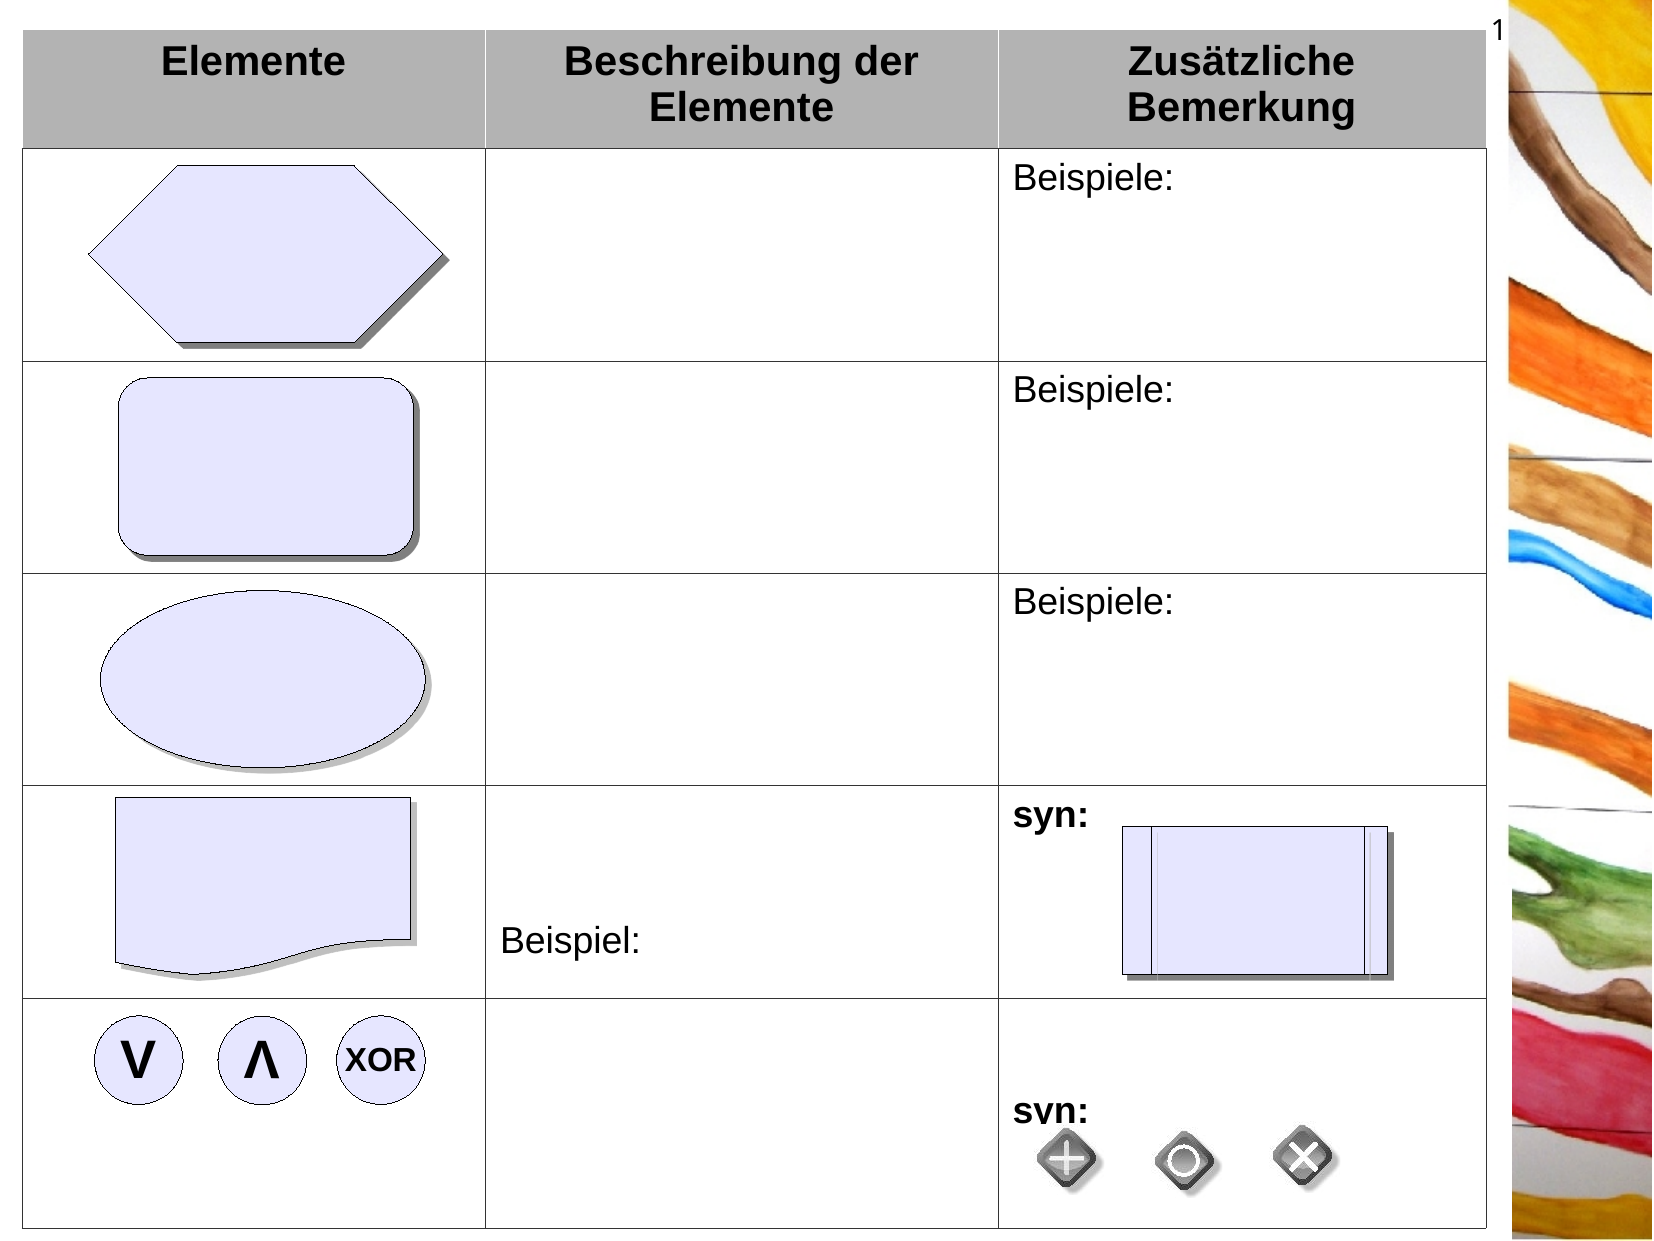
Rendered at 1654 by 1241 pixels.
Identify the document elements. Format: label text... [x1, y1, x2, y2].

table_cell [23, 999, 485, 1228]
table_cell syn: [999, 786, 1486, 998]
text_box [5, 885, 1512, 1241]
table_cell Beispiele: [999, 574, 1486, 785]
text_box [1152, 826, 1364, 975]
text_box V [217, 1016, 307, 1105]
table_cell [486, 574, 998, 785]
text_box XOR [336, 1015, 426, 1105]
table_cell Beispiel: [486, 786, 998, 998]
picture [1151, 1127, 1223, 1201]
table_header Beschreibung der Elemente [486, 30, 998, 148]
table_cell [486, 149, 998, 361]
table_cell [486, 999, 998, 1228]
text_box [88, 165, 443, 343]
text_box [118, 377, 414, 556]
text_box [1365, 826, 1388, 975]
table_cell [23, 362, 485, 573]
picture [1269, 1121, 1341, 1195]
table_header Elemente [23, 30, 485, 148]
table_cell Beispiele: [999, 362, 1486, 573]
table_cell [23, 786, 485, 998]
table_cell [486, 362, 998, 573]
text_box [100, 590, 426, 768]
picture [1033, 0, 1652, 1241]
text_box [1122, 826, 1151, 975]
text_box V [94, 1015, 184, 1105]
picture [1033, 1124, 1105, 1197]
table_header Zusätzliche Bemerkung [999, 30, 1486, 148]
table_cell Beispiele: [999, 149, 1486, 361]
table_cell syn: [999, 999, 1486, 1228]
table_cell [23, 574, 485, 785]
table_cell [23, 149, 485, 361]
text_box [115, 797, 411, 975]
